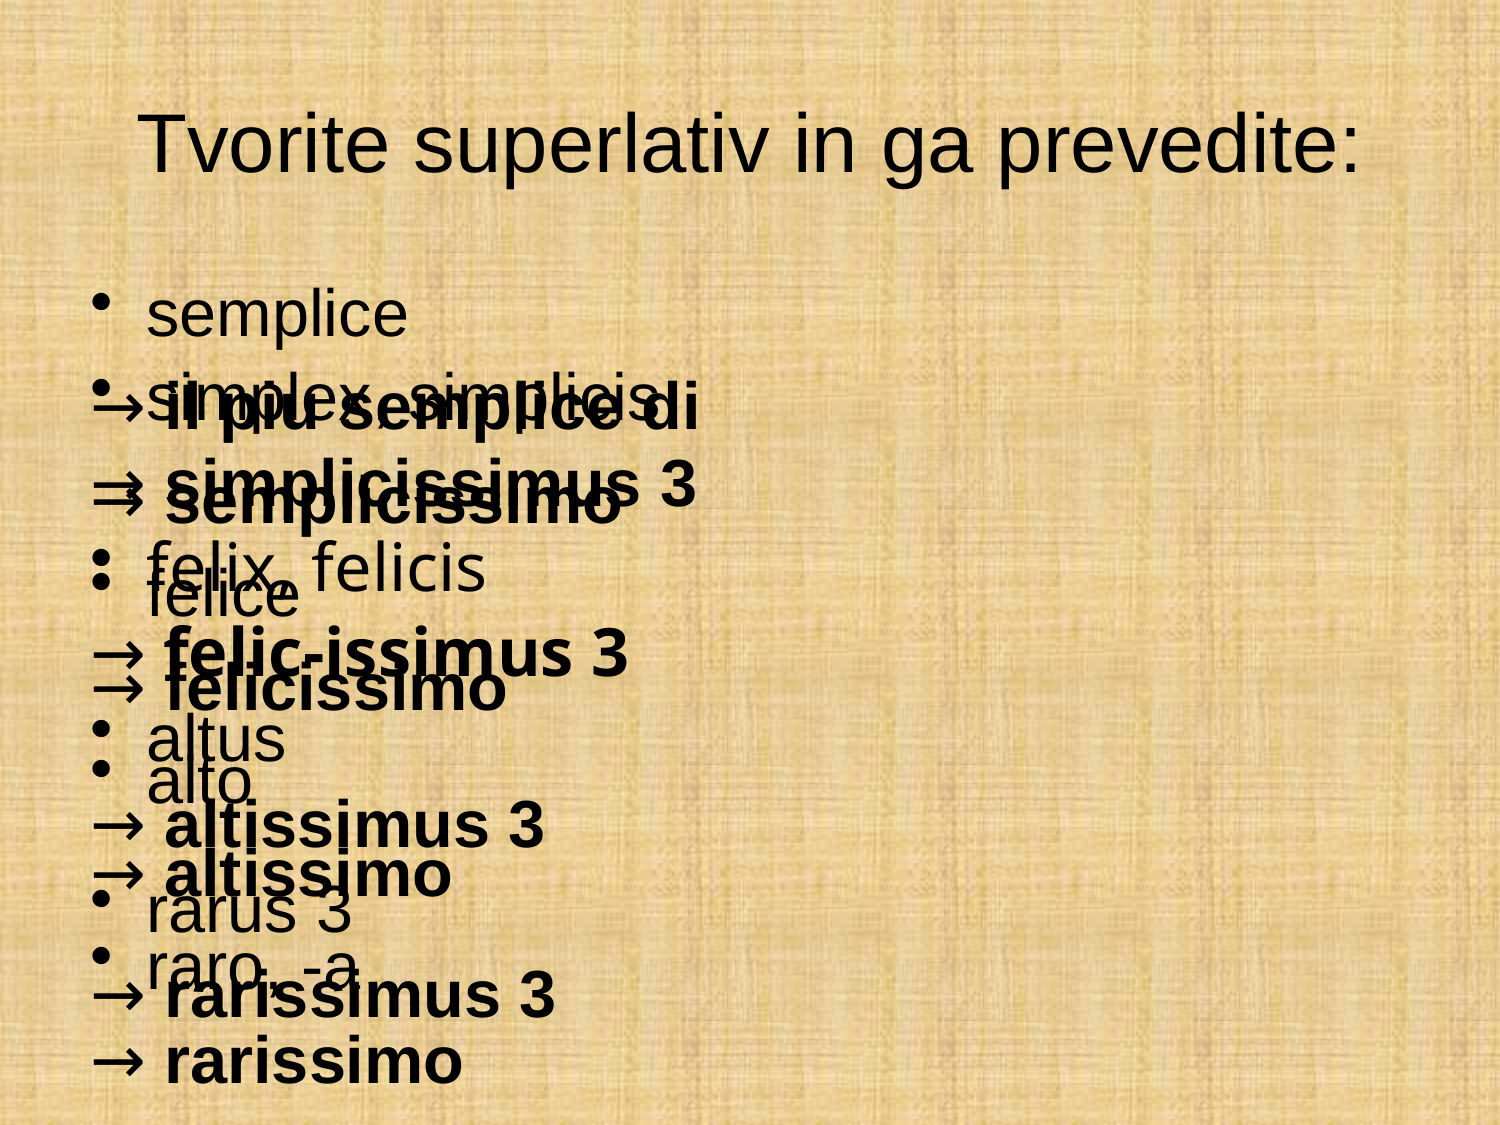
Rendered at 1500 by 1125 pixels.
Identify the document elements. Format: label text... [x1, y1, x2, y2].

title Tvorite superlativ in ga prevedite: [75, 45, 1425, 233]
picture [0, 0, 1500, 1125]
list semplice → il piu semplice di → semplicissimo felice → felicissimo alto → altissimo raro, -a → rarissimo [75, 262, 1425, 1005]
